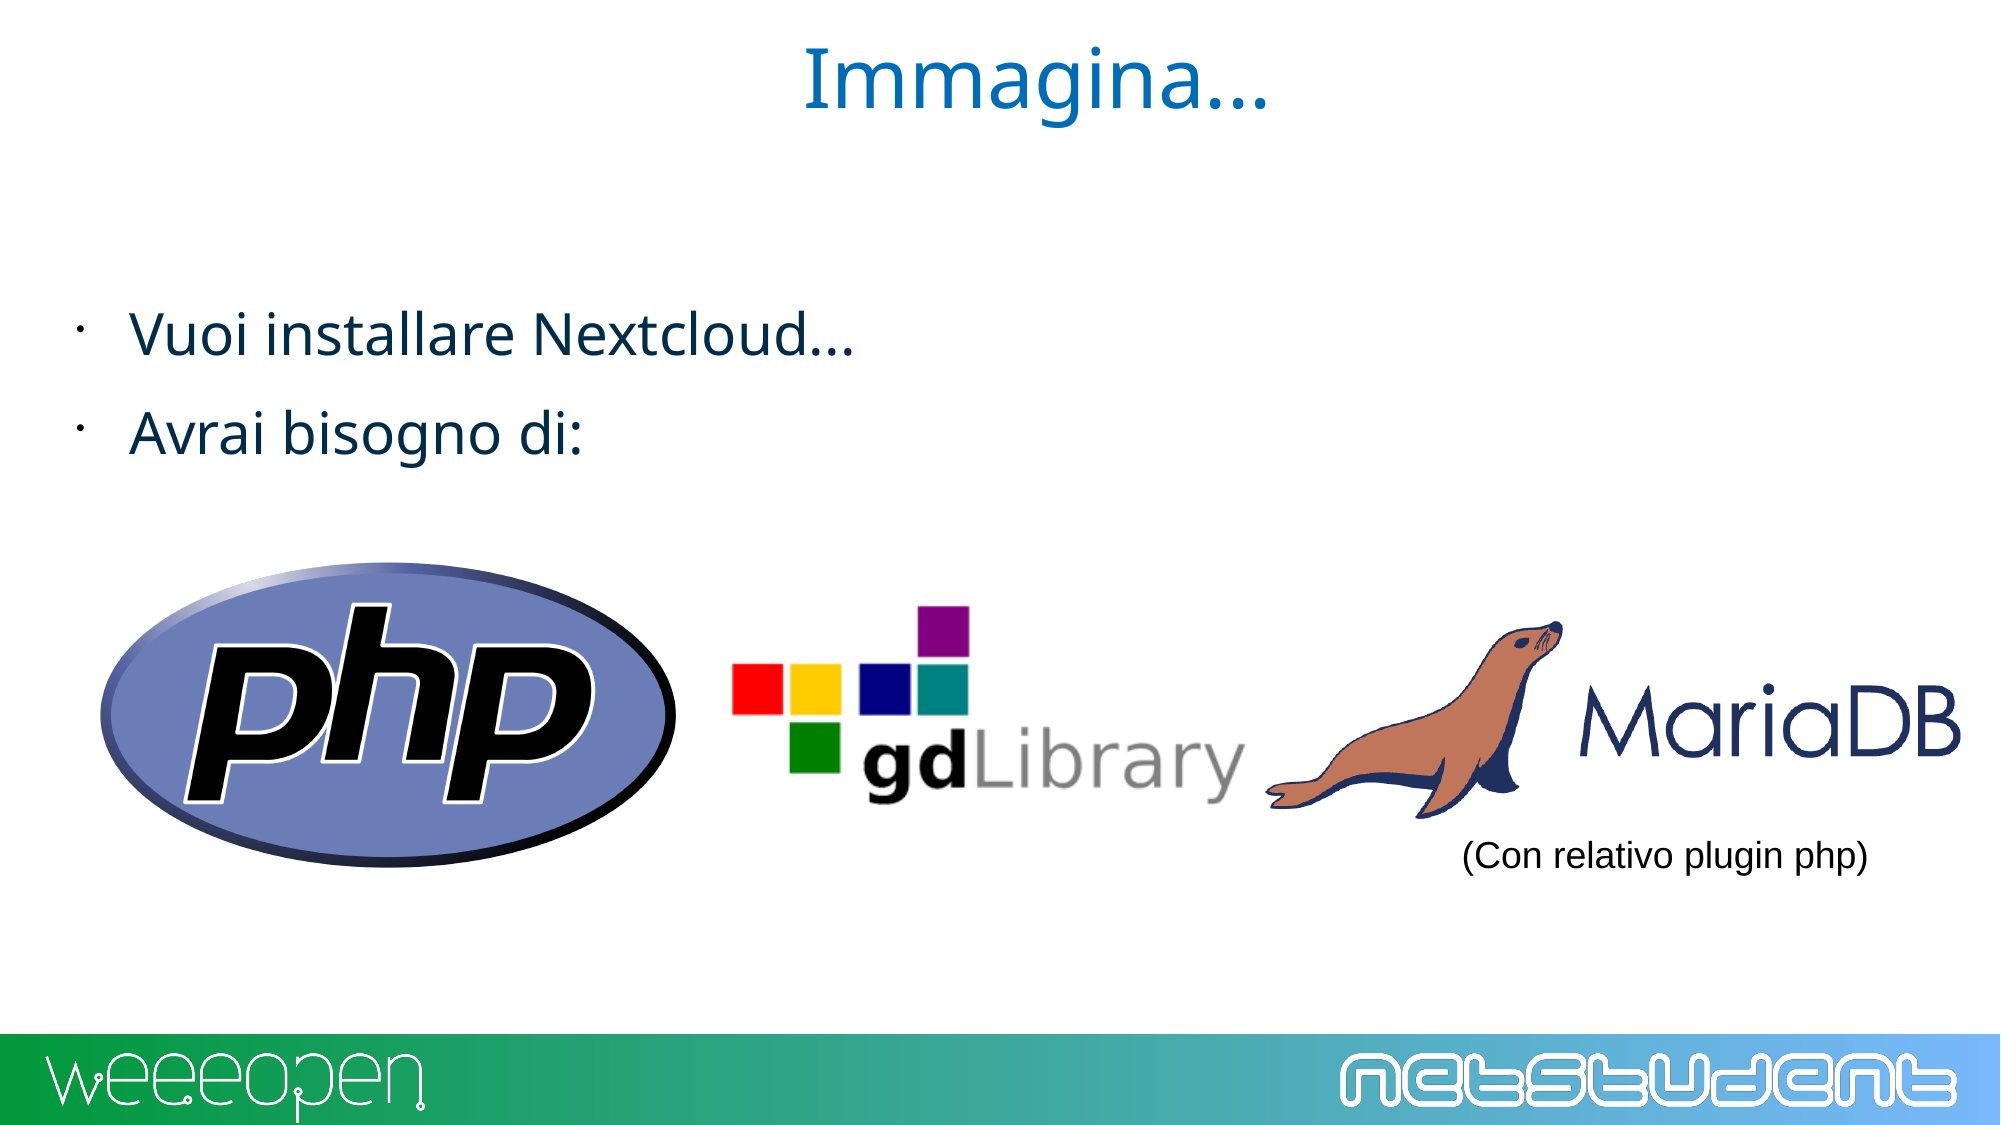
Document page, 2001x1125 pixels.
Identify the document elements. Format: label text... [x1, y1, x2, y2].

list Vuoi installare Nextcloud... Avrai bisogno di: [43, 289, 1959, 1004]
picture [45, 1053, 425, 1123]
picture [96, 560, 680, 870]
title Immagina... [43, 29, 1959, 247]
picture [707, 324, 2000, 1116]
text_box (Con relativo plugin php) [1446, 826, 2000, 884]
